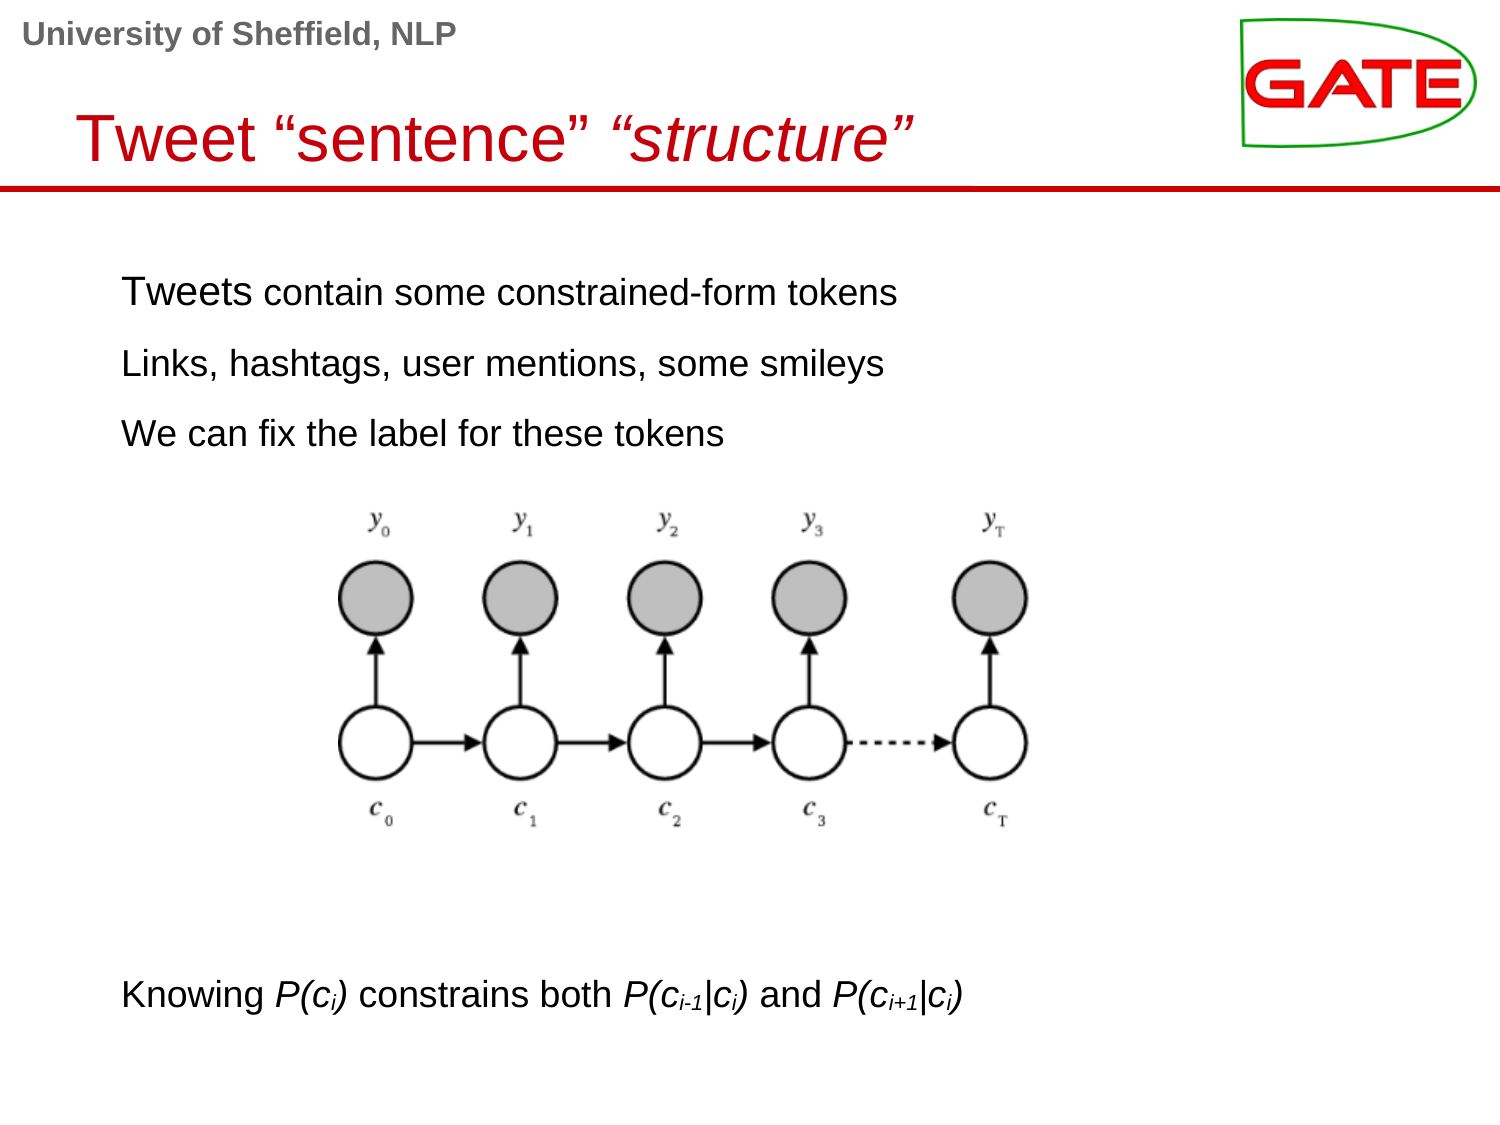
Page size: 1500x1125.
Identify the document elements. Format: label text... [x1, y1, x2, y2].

title Tweet “sentence” “structure” [75, 45, 1425, 232]
list Tweets contain some constrained-form tokens Links, hashtags, user mentions, some smileys We can fix the label for these tokens Knowing P(ci) constrains both P(ci-1|ci) and P(ci+1|ci) [75, 263, 1425, 1018]
picture [1240, 18, 1477, 148]
picture [338, 497, 1052, 839]
